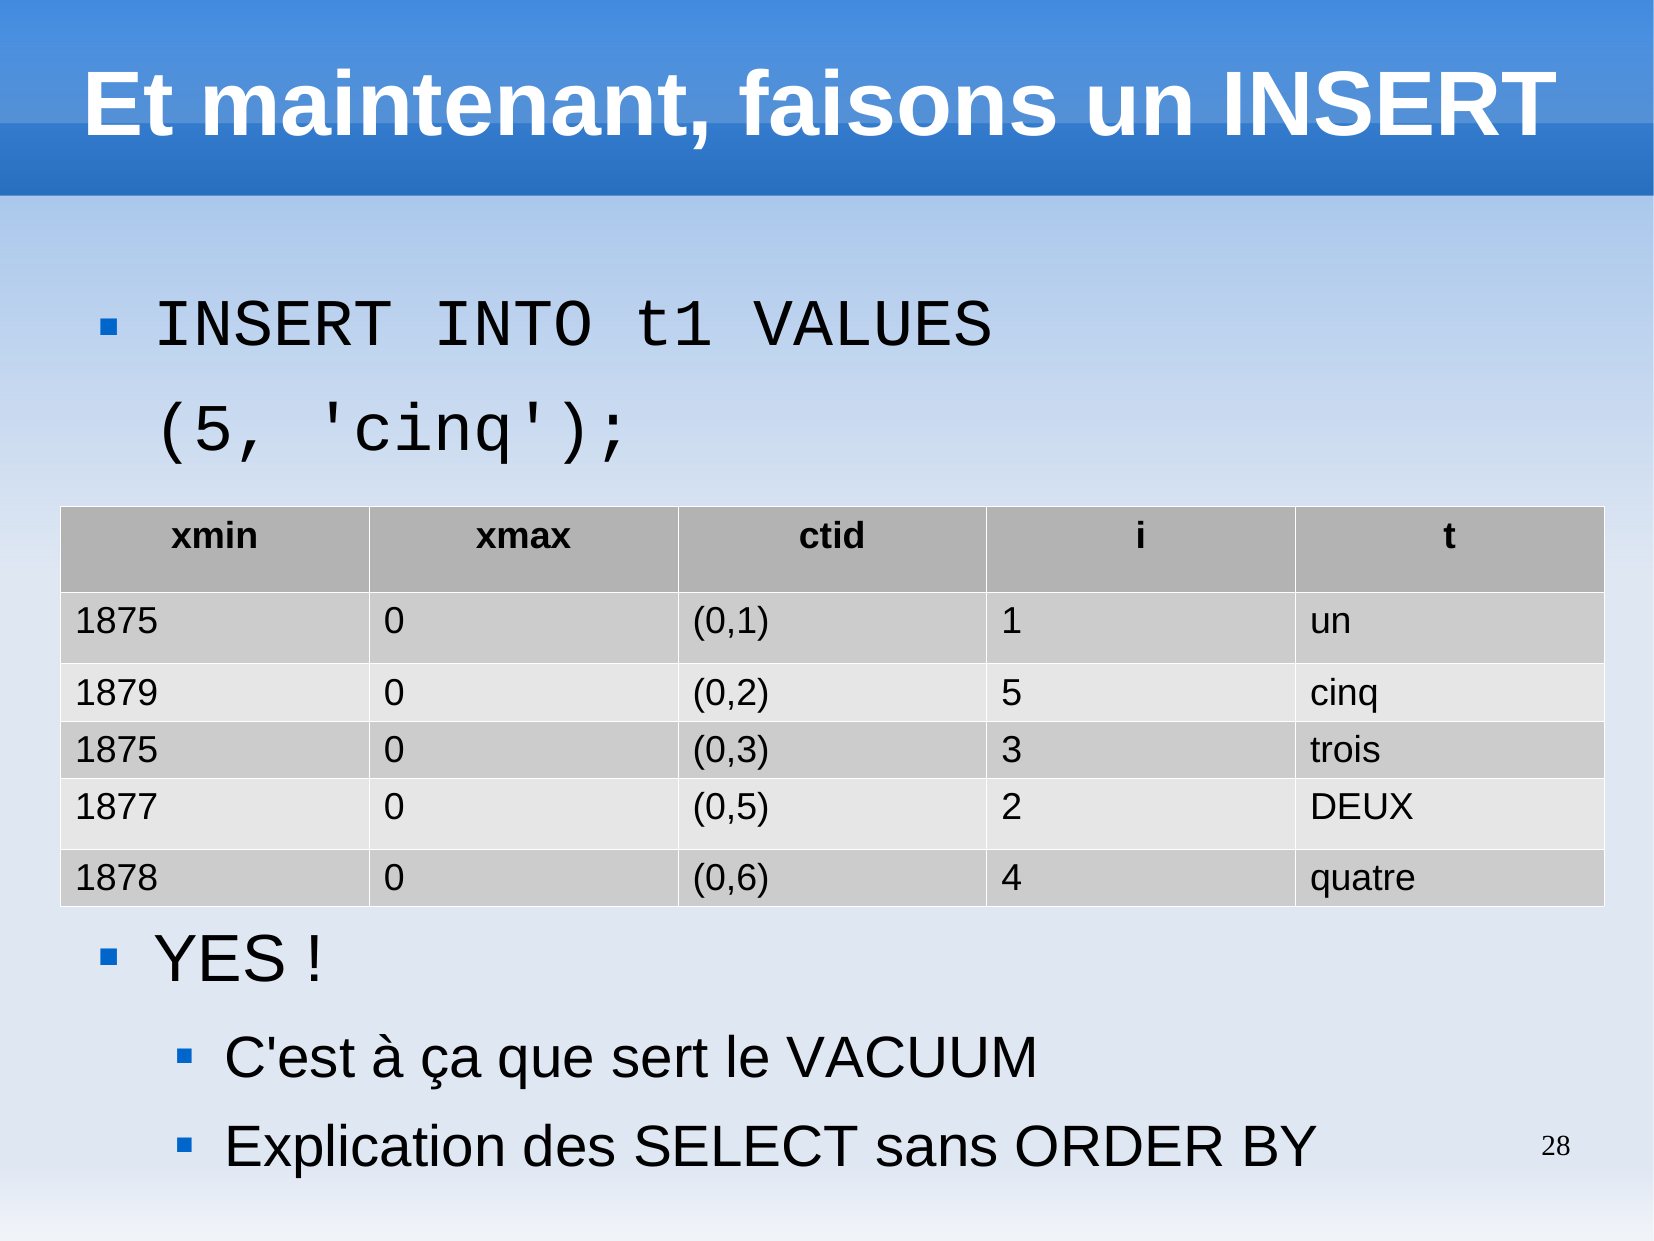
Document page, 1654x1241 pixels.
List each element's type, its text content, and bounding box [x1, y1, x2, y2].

table_cell 0 [370, 722, 678, 778]
table_header ctid [679, 507, 986, 592]
table_cell 0 [370, 593, 678, 663]
table_cell 0 [370, 779, 678, 849]
table_cell cinq [1296, 664, 1604, 721]
table_cell 4 [987, 850, 1295, 906]
list INSERT INTO t1 VALUES (5, 'cinq'); YES ! C'est à ça que sert le VACUUM Explication des SELECT sans ORDER BY [82, 290, 1571, 506]
table_cell 3 [987, 722, 1295, 778]
table_header i [987, 507, 1295, 592]
table_cell 2 [987, 779, 1295, 849]
table_cell (0,5) [679, 779, 986, 849]
table_cell 1879 [61, 664, 369, 721]
table_header xmax [370, 507, 678, 592]
table_cell 1877 [61, 779, 369, 849]
table_cell (0,3) [679, 722, 986, 778]
table_cell 1878 [61, 850, 369, 906]
table_cell (0,6) [679, 850, 986, 906]
table_cell (0,2) [679, 664, 986, 721]
table_cell quatre [1296, 850, 1604, 906]
table_cell 1875 [61, 722, 369, 778]
table_cell 1 [987, 593, 1295, 663]
table_header t [1296, 507, 1604, 592]
table_header xmin [61, 507, 369, 592]
list INSERT INTO t1 VALUES (5, 'cinq'); YES ! C'est à ça que sert le VACUUM Explication des SELECT sans ORDER BY [82, 907, 1571, 1179]
table_cell (0,1) [679, 593, 986, 663]
table_cell un [1296, 593, 1604, 663]
table_cell 1875 [61, 593, 369, 663]
table_cell 0 [370, 850, 678, 906]
table_cell trois [1296, 722, 1604, 778]
picture [0, 0, 1654, 1241]
table_cell 5 [987, 664, 1295, 721]
table_cell DEUX [1296, 779, 1604, 849]
title Et maintenant, faisons un INSERT [76, 7, 1565, 200]
table_cell 0 [370, 664, 678, 721]
